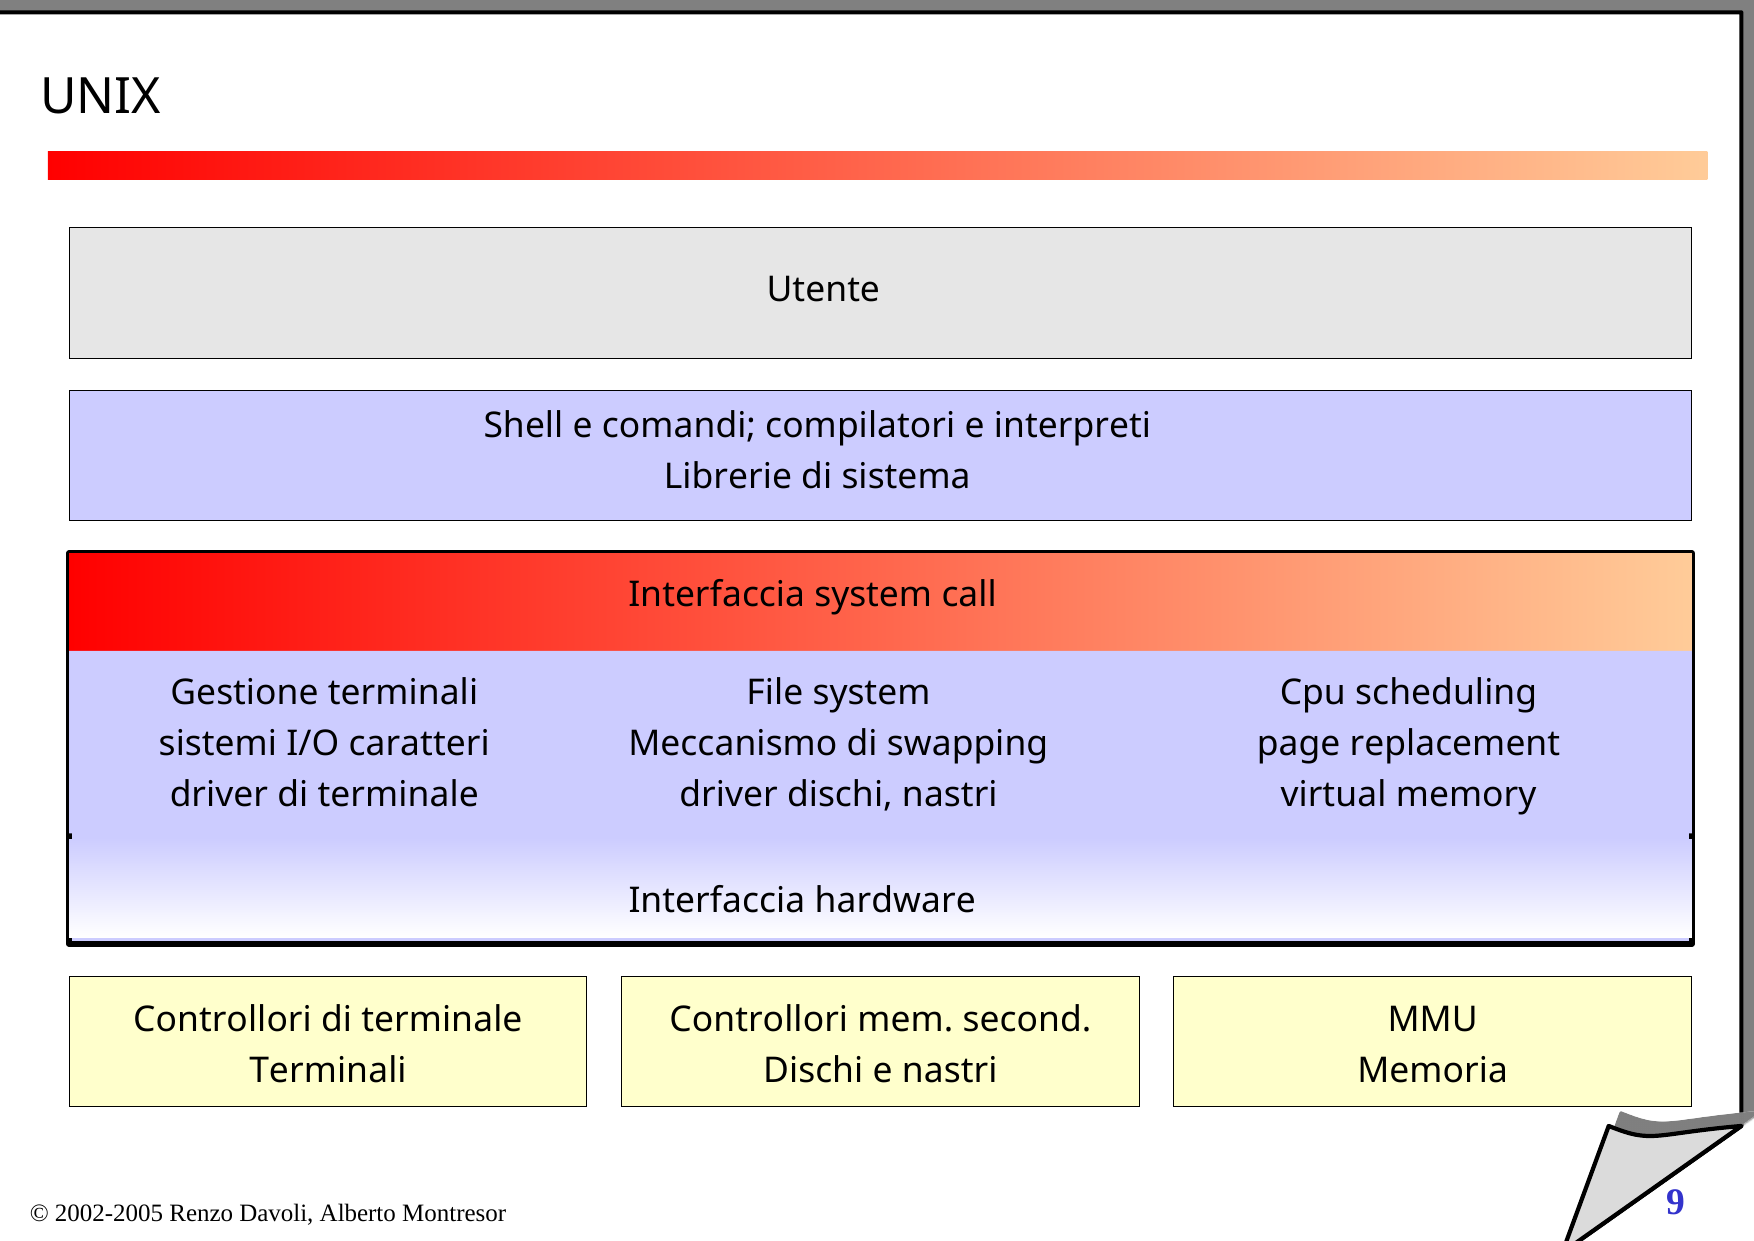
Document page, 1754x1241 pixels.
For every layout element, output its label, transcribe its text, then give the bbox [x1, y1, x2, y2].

text_box Interfaccia system call [628, 566, 1093, 622]
text_box MMU Memoria [1173, 976, 1692, 1107]
text_box Utente [766, 260, 904, 316]
text_box Gestione terminali sistemi I/O caratteri driver di terminale [158, 664, 577, 834]
text_box Shell e comandi; compilatori e interpreti Librerie di sistema [483, 397, 1263, 510]
text_box [68, 553, 1692, 944]
title UNIX [40, 49, 1714, 144]
text_box [69, 390, 1692, 521]
text_box [69, 227, 1692, 359]
text_box File system Meccanismo di swapping driver dischi, nastri [628, 664, 1090, 834]
text_box Interfaccia hardware [628, 872, 1048, 928]
text_box Cpu scheduling page replacement virtual memory [1256, 664, 1596, 834]
text_box Controllori mem. second. Dischi e nastri [621, 976, 1140, 1107]
text_box Controllori di terminale Terminali [69, 976, 587, 1107]
